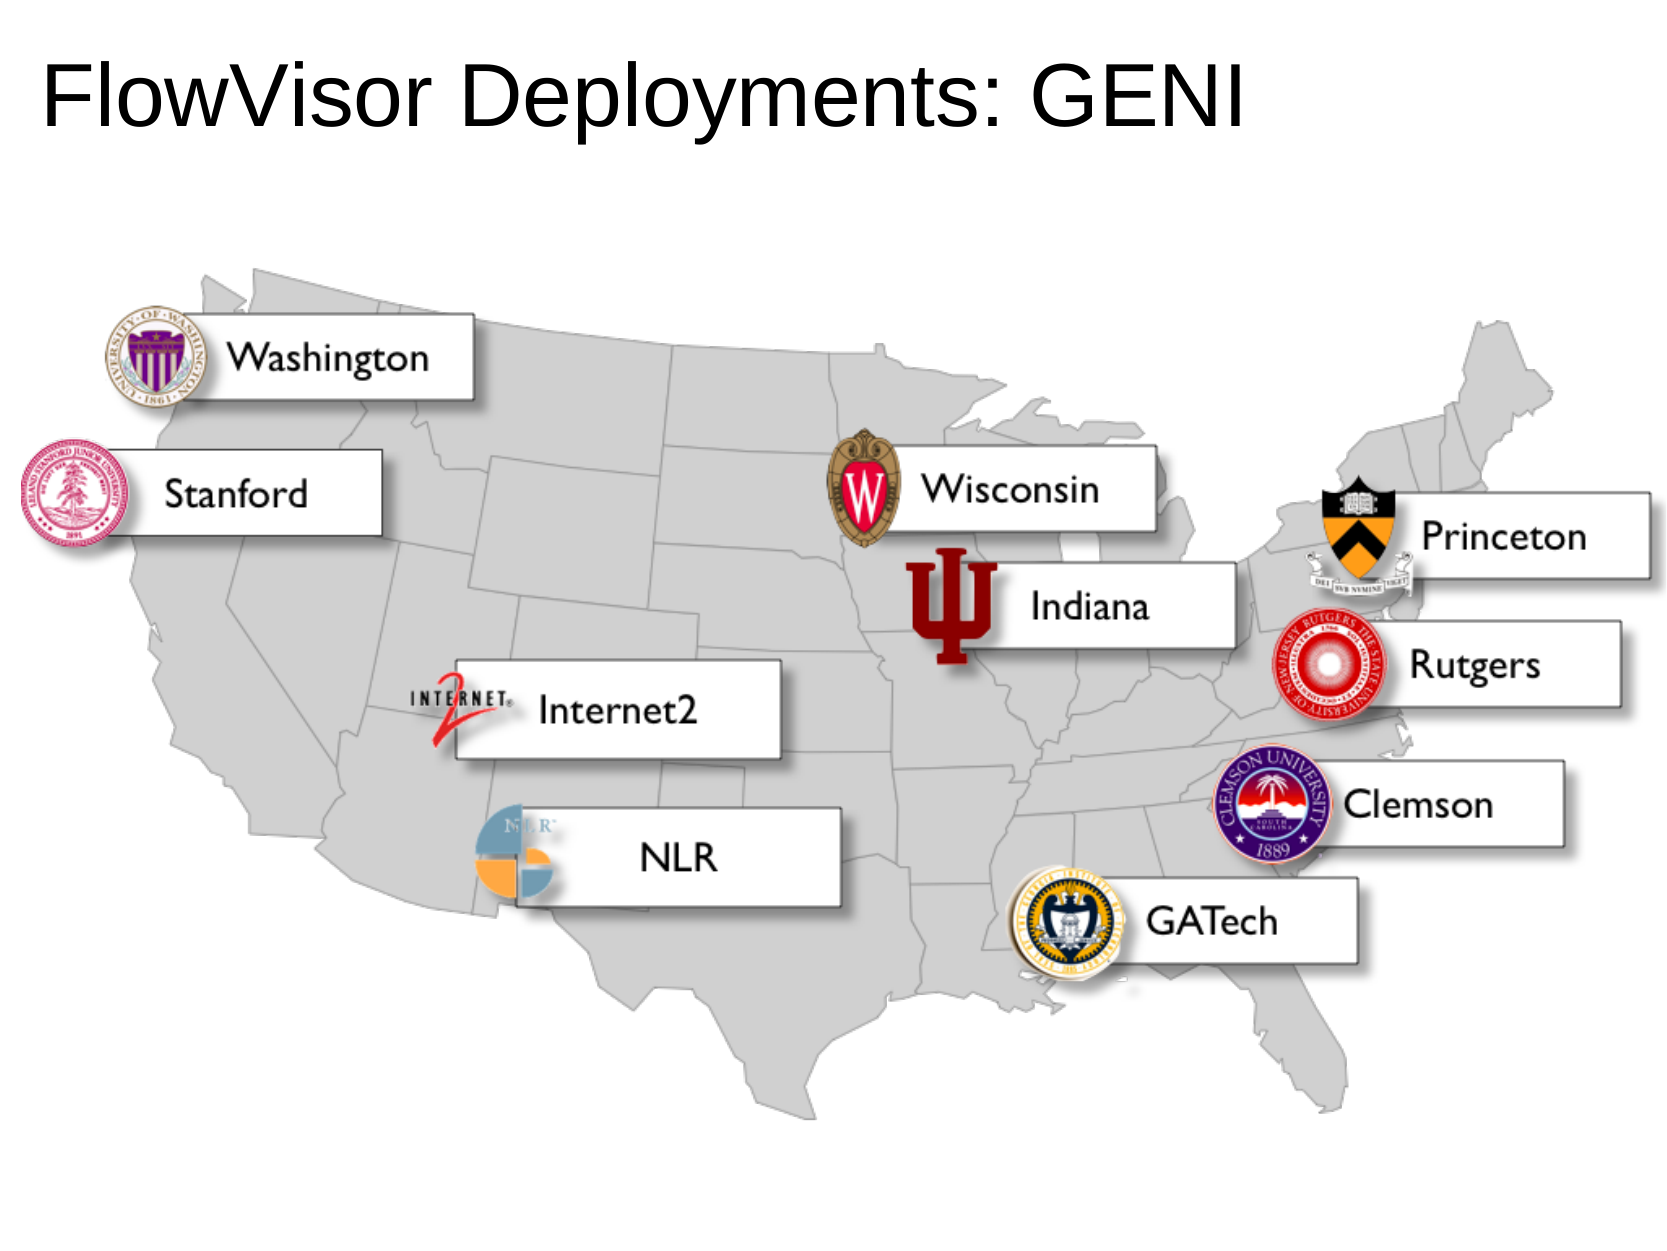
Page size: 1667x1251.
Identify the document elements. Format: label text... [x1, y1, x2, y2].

title FlowVisor Deployments: GENI [40, 50, 1627, 201]
picture [21, 264, 1667, 1126]
